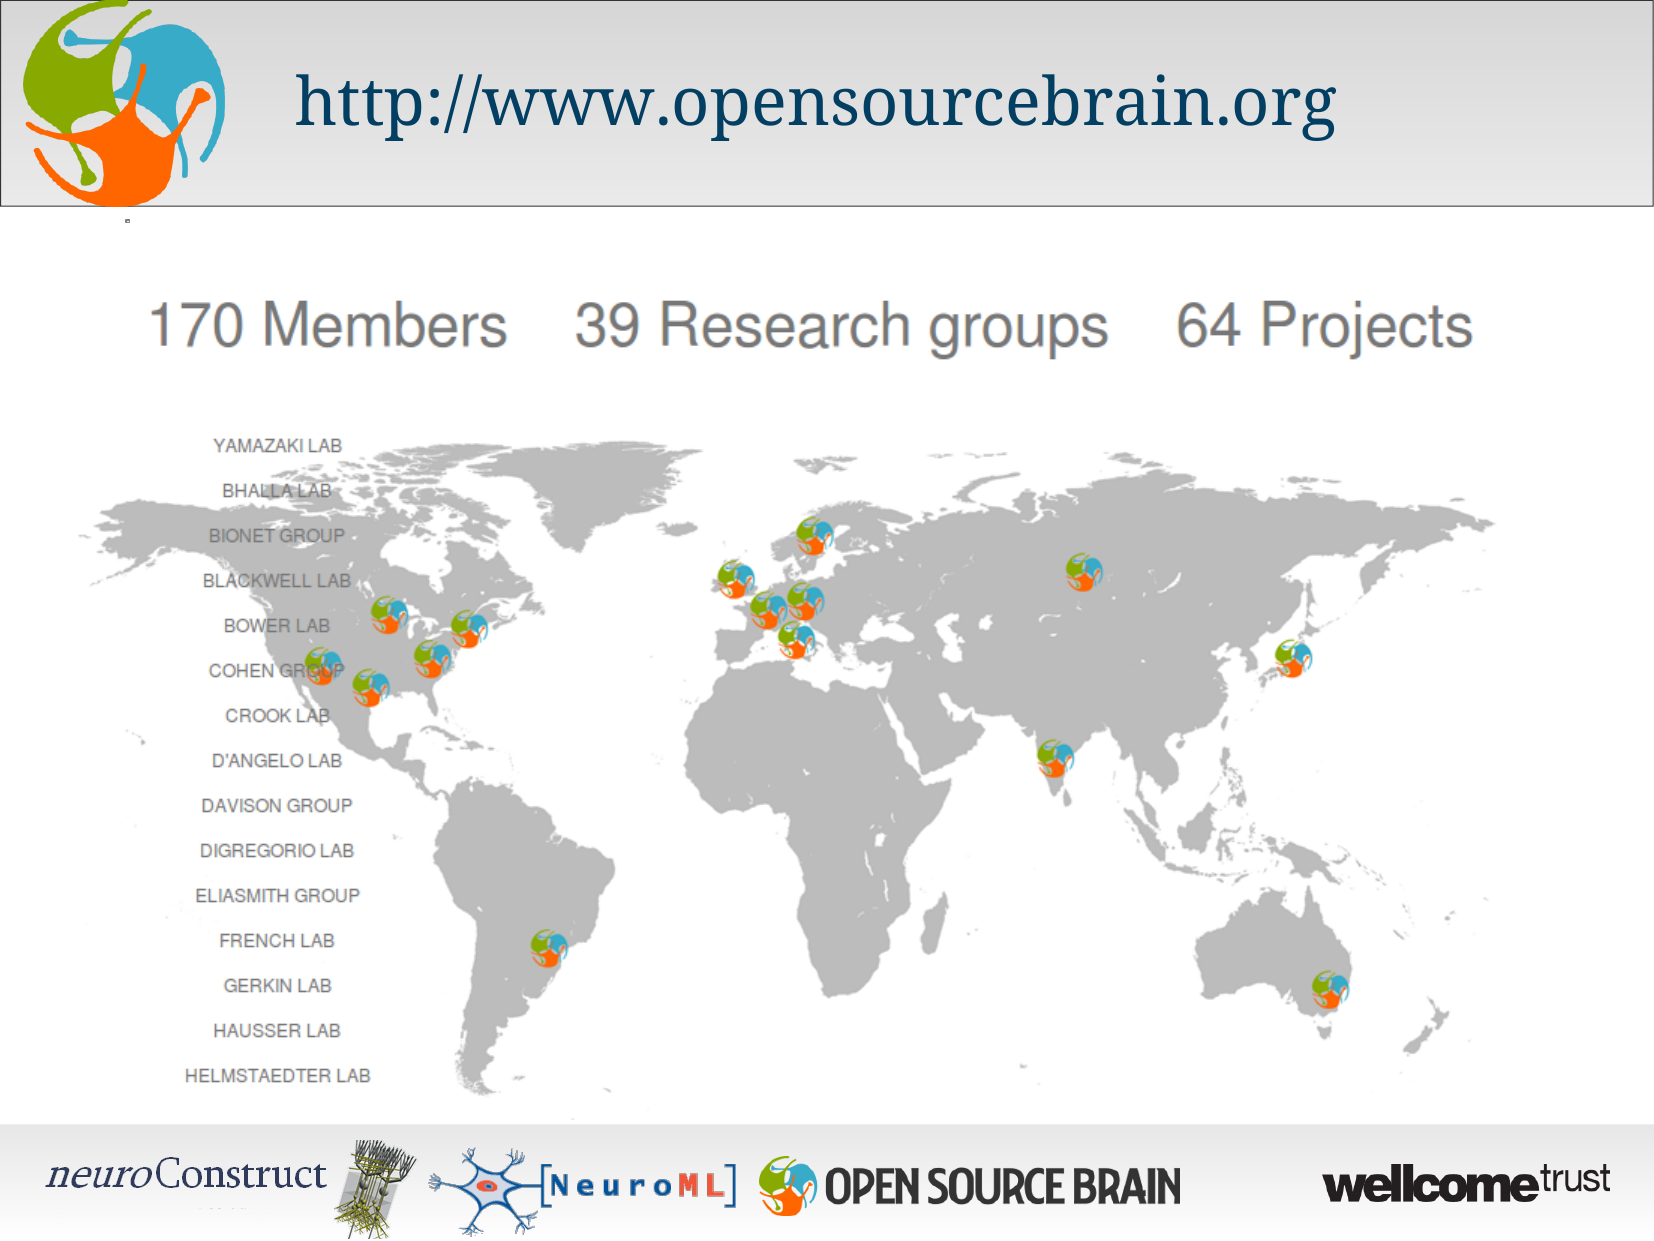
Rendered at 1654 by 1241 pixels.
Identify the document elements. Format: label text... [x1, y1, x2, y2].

text_box http://www.opensourcebrain.org [295, 29, 1347, 177]
picture [1322, 1164, 1610, 1202]
picture [23, 0, 225, 207]
picture [59, 277, 1548, 1120]
picture [32, 1140, 419, 1239]
picture [428, 1147, 736, 1237]
picture [759, 1156, 1180, 1216]
